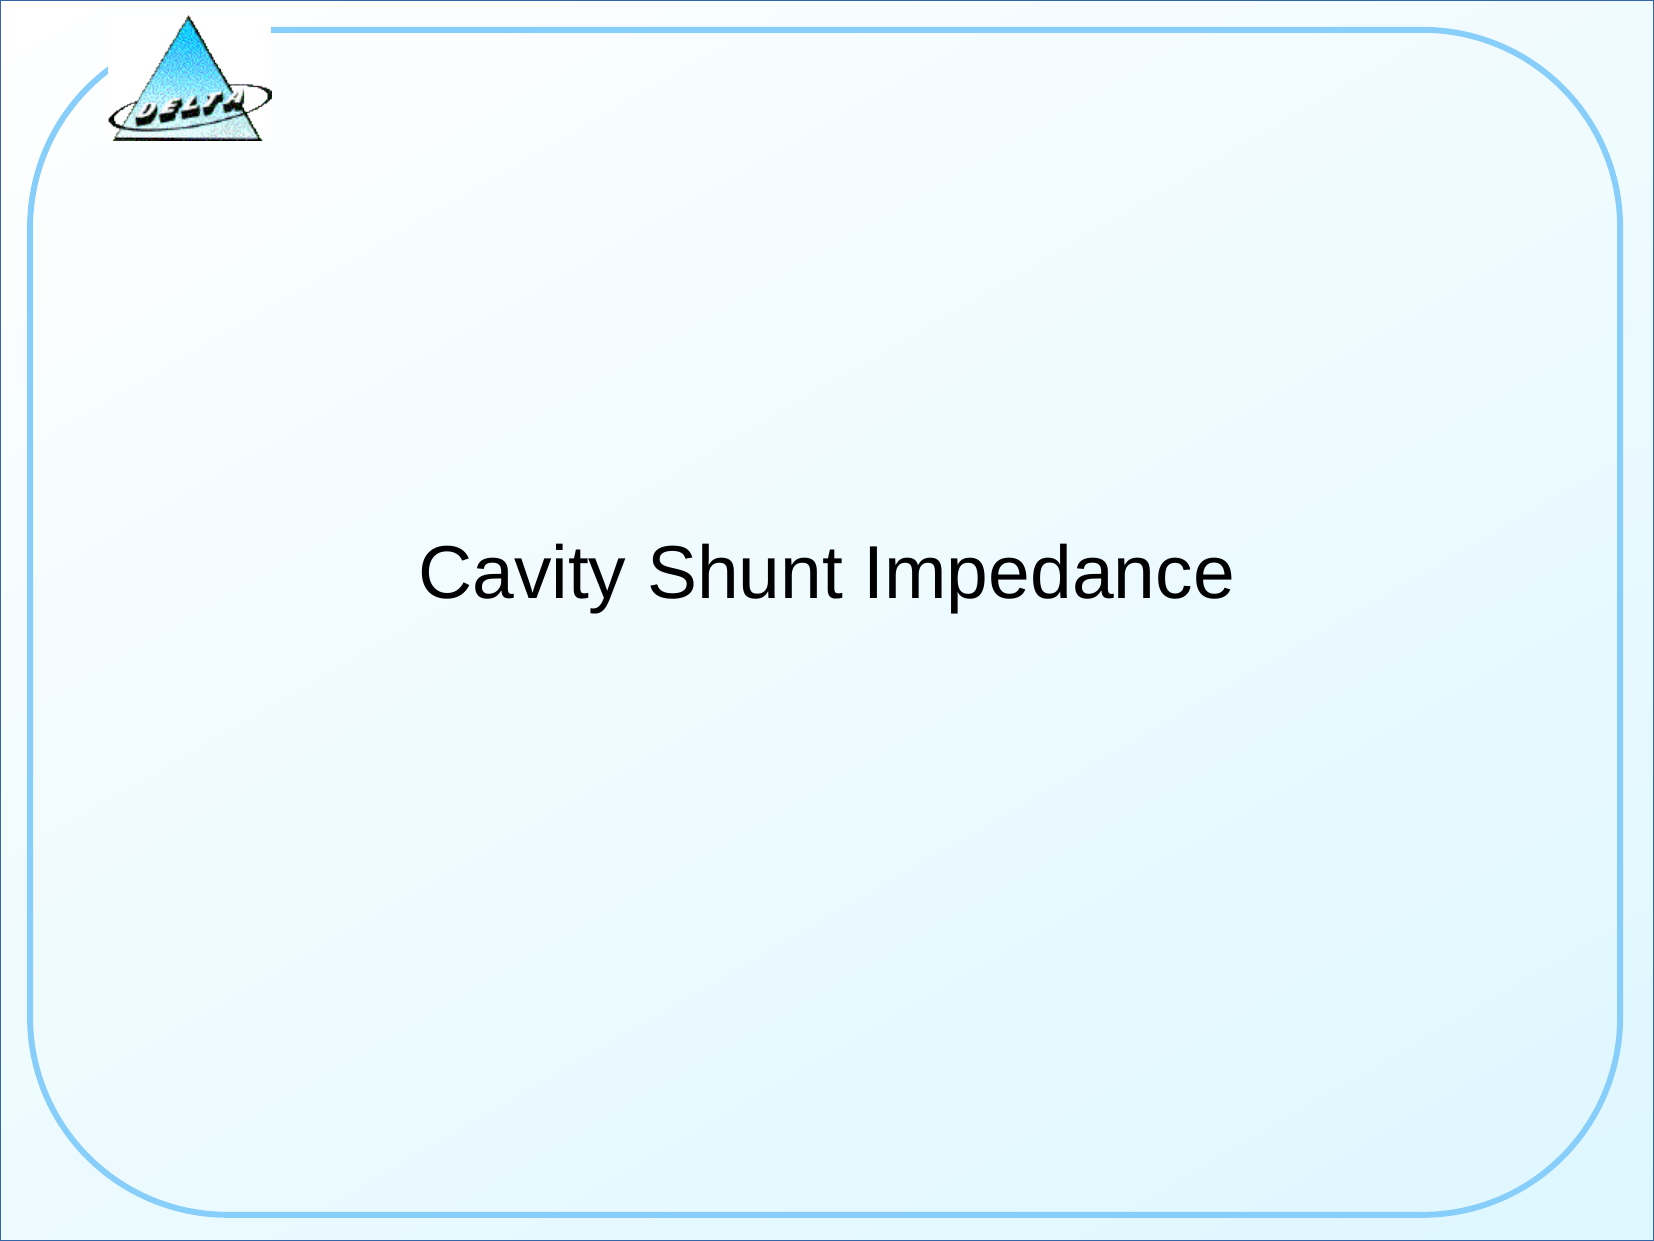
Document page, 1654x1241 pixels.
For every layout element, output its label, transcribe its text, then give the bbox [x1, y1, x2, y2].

text_box [0, 0, 1654, 1241]
picture [107, 14, 272, 141]
text_box Cavity Shunt Impedance [403, 523, 1251, 623]
